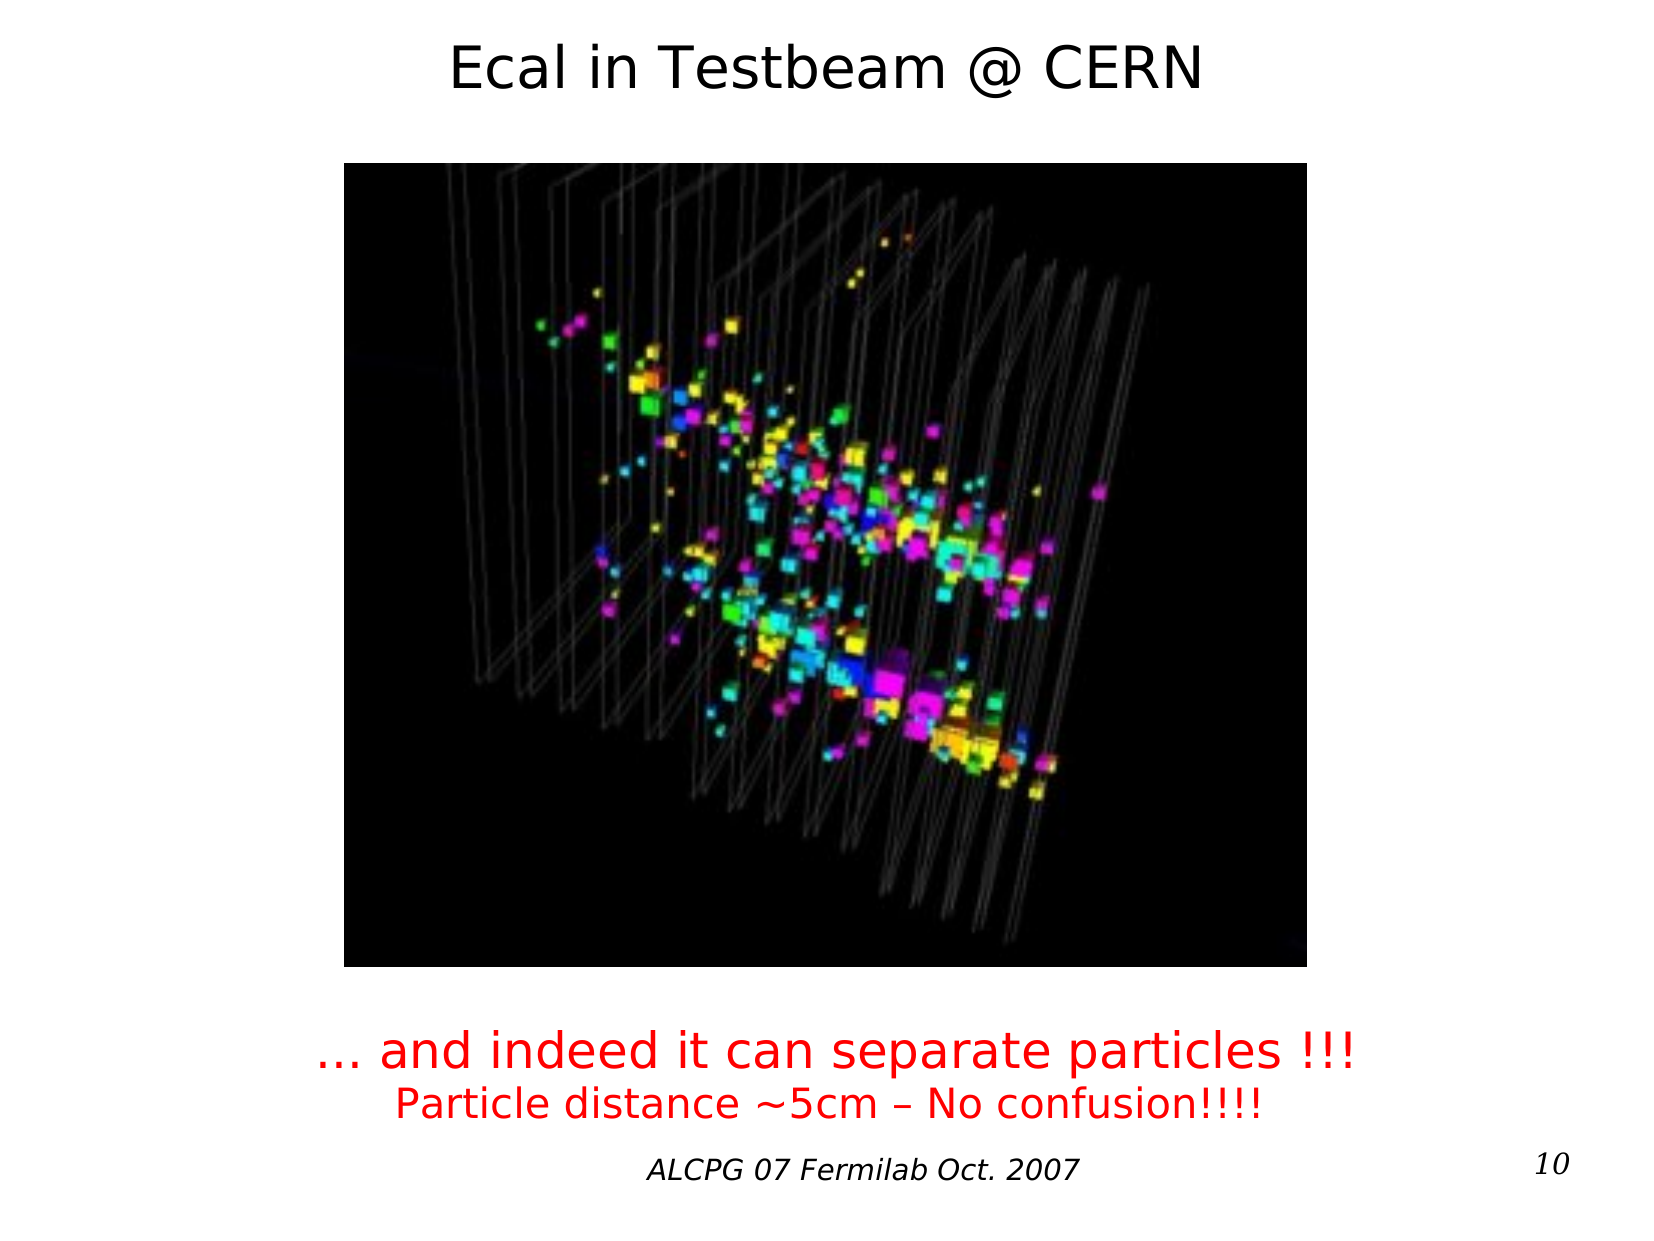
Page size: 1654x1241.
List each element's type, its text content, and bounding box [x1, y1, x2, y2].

title Ecal in Testbeam @ CERN [124, 0, 1530, 172]
text_box ... and indeed it can separate particles !!! Particle distance ~5cm – No confusion!!!! [300, 1014, 1351, 1136]
picture [344, 163, 1307, 967]
